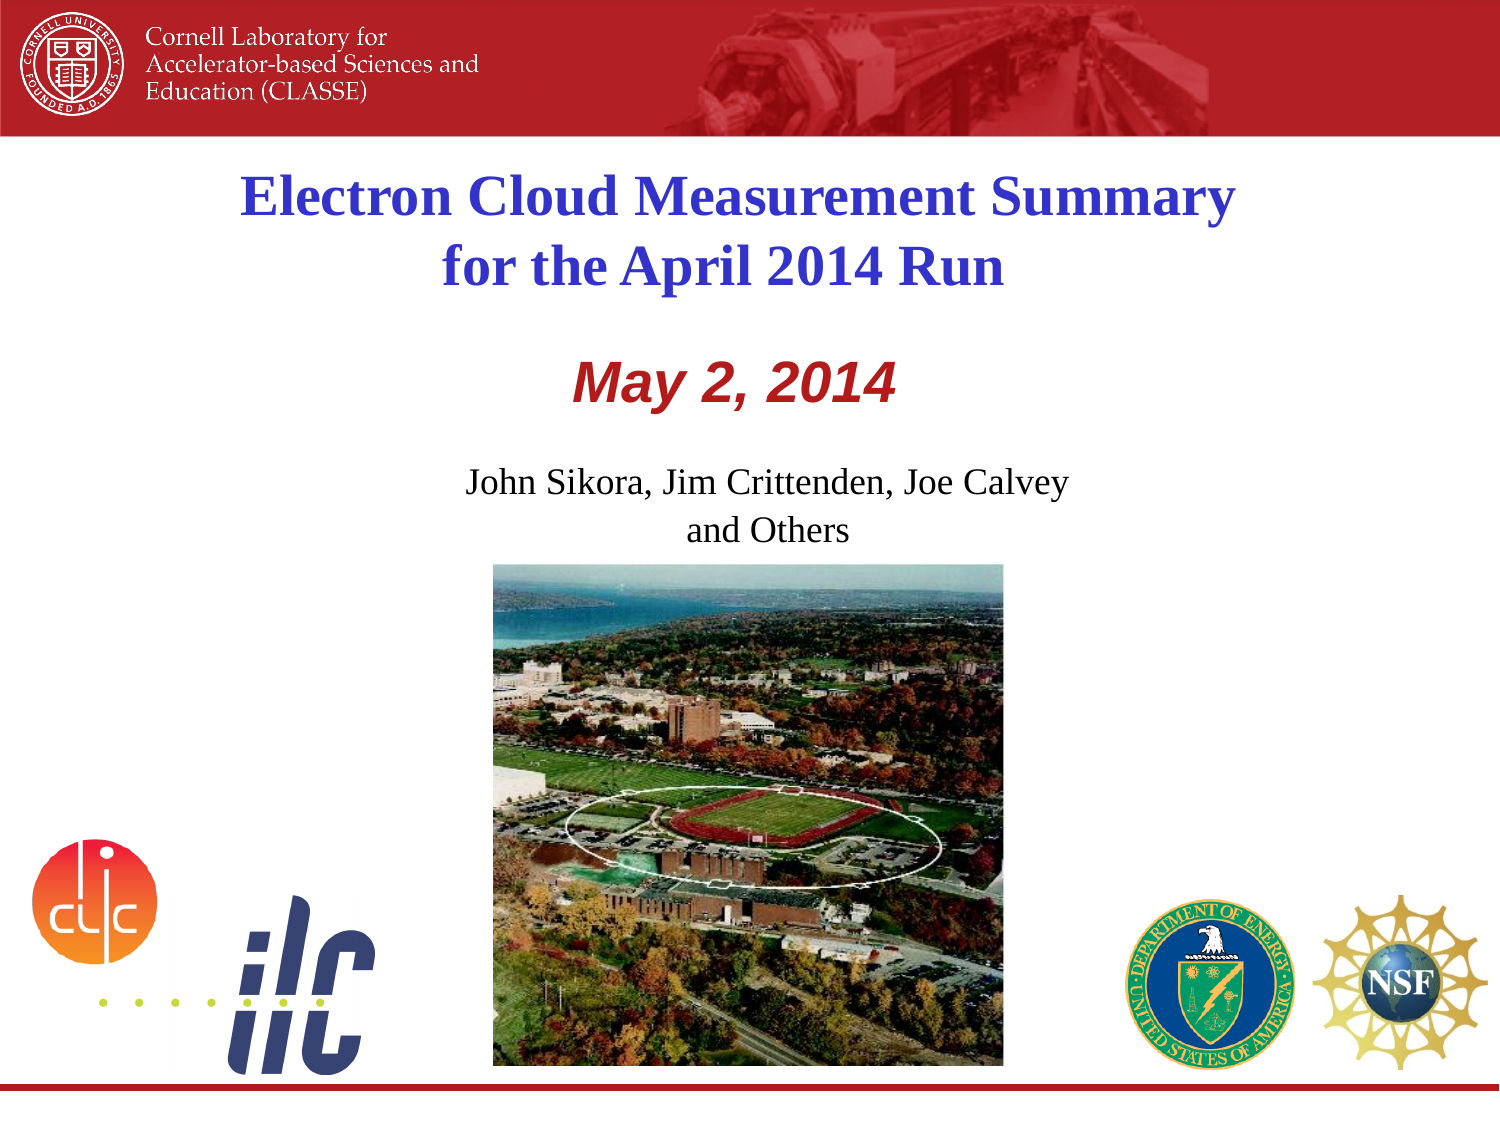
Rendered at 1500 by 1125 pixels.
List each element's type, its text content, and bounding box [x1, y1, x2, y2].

list May 2, 2014 [367, 345, 1103, 426]
title Electron Cloud Measurement Summary for the April 2014 Run [22, 149, 1456, 303]
picture [0, 807, 375, 1075]
picture [1312, 895, 1488, 1070]
text_box John Sikora, Jim Crittenden, Joe Calvey and Others [450, 453, 1086, 558]
picture [0, 0, 1500, 158]
picture [1125, 899, 1295, 1070]
picture [493, 562, 1005, 1066]
